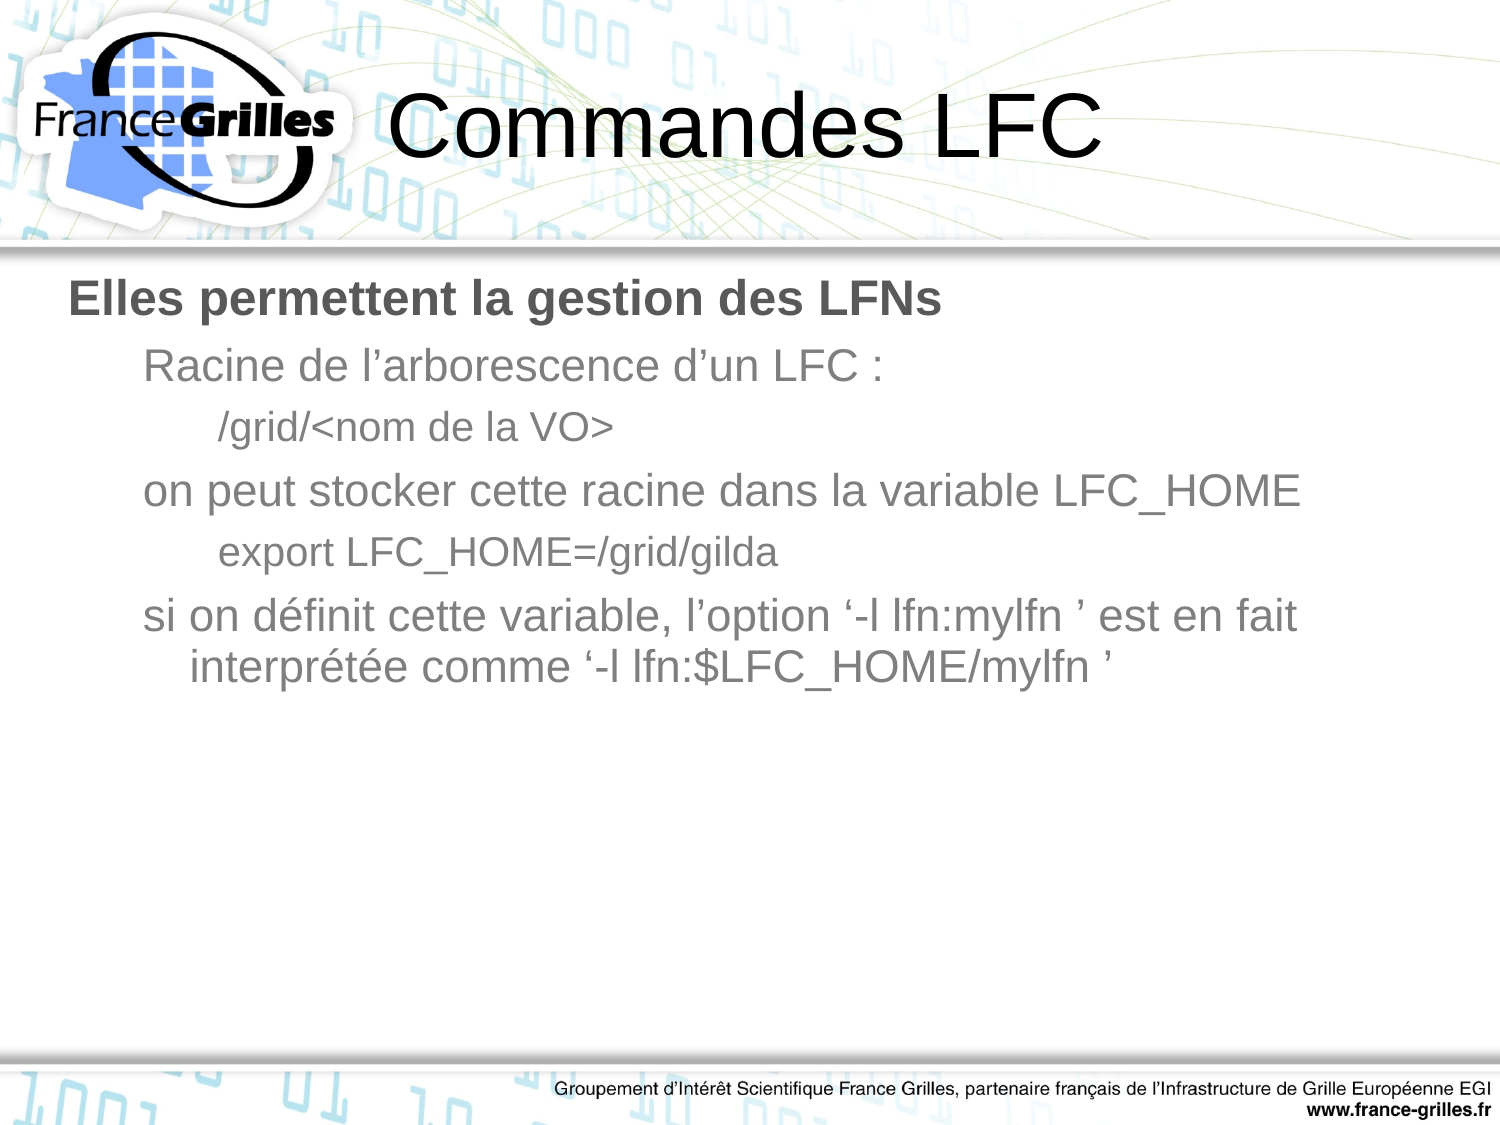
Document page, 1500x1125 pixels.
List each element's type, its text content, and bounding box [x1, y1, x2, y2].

list Elles permettent la gestion des LFNs Racine de l’arborescence d’un LFC : /grid/<nom de la VO> on peut stocker cette racine dans la variable LFC_HOME export LFC_HOME=/grid/gilda si on définit cette variable, l’option ‘-l lfn:mylfn ’ est en fait interprétée comme ‘-l lfn:$LFC_HOME/mylfn ’ [53, 262, 1459, 1024]
title Commandes LFC [372, 7, 1459, 244]
picture [0, 0, 1500, 1125]
